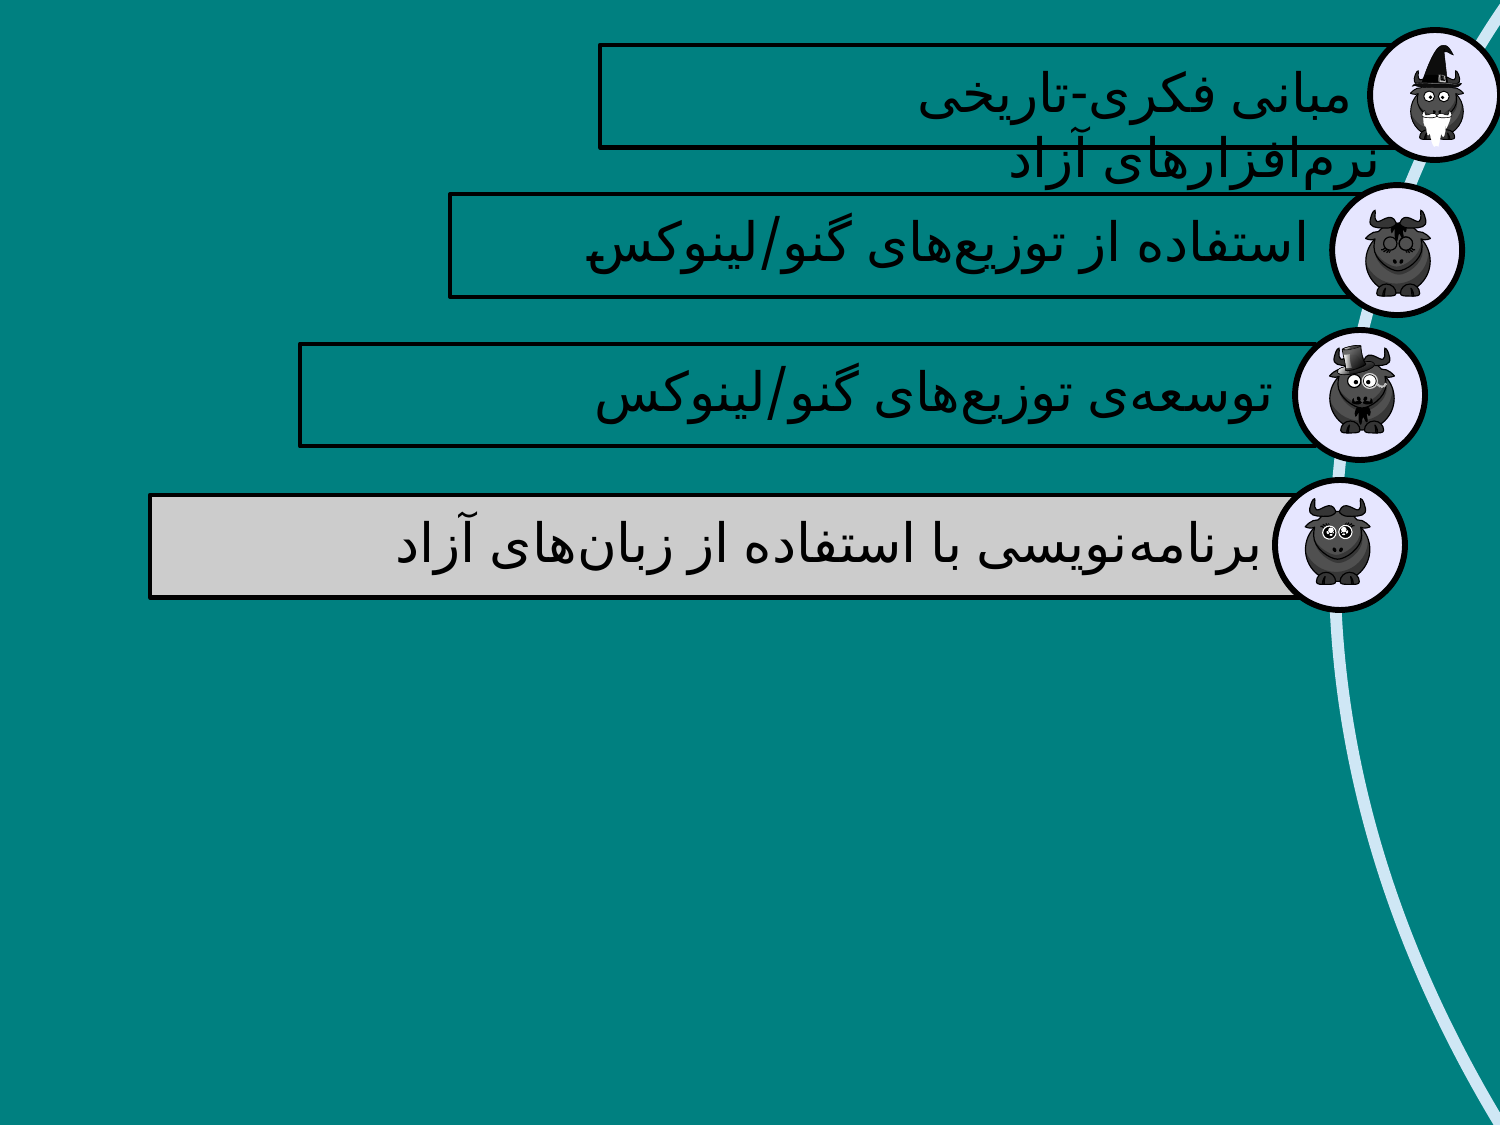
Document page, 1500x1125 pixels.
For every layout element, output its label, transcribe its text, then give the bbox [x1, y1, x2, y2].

text_box استفاده از توزیع‌های گنو/لینوکس [450, 194, 1362, 297]
text_box برنامه‌نویسی با استفاده از زبان‌های آزاد [150, 495, 1301, 598]
picture [1410, 45, 1464, 147]
picture [1304, 498, 1371, 586]
picture [1328, 345, 1396, 434]
picture [1365, 209, 1432, 297]
text_box توسعه‌ی توزیع‌های گنو/لینوکس [299, 343, 1316, 447]
text_box [1275, 479, 1405, 610]
text_box مبانی فکری-تاریخی نرم‌افزارهای آزاد [600, 45, 1395, 148]
text_box [1370, 29, 1500, 160]
text_box [1332, 185, 1463, 316]
text_box [1295, 329, 1426, 460]
